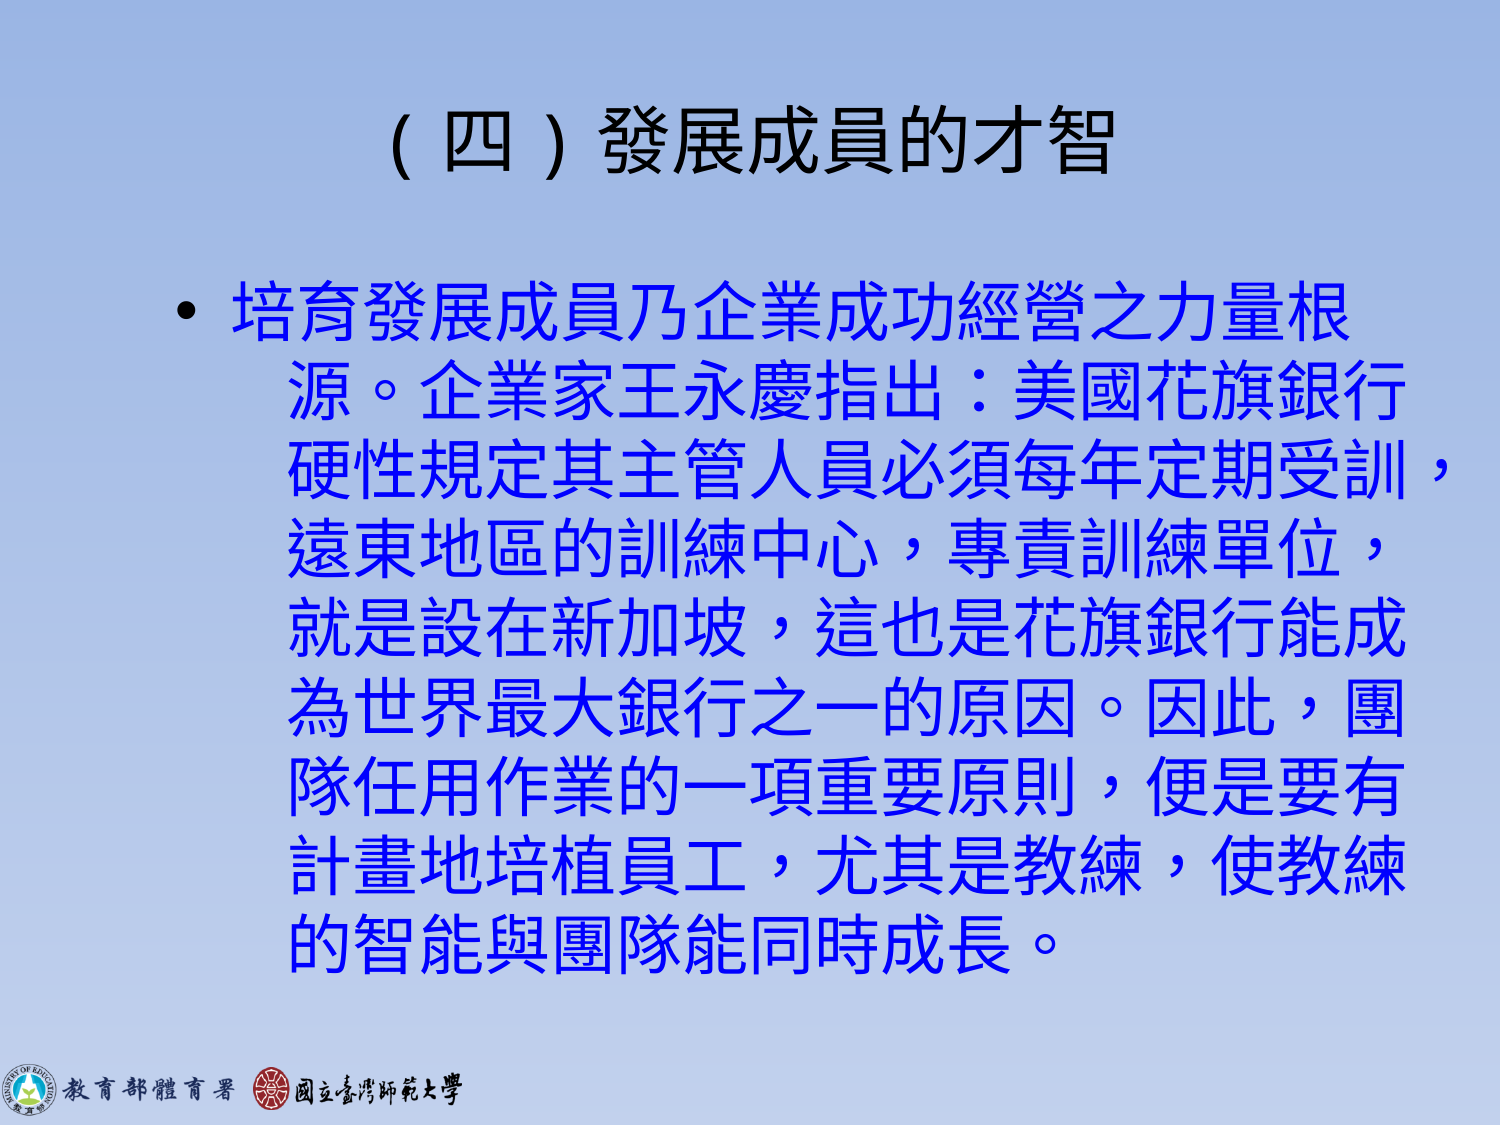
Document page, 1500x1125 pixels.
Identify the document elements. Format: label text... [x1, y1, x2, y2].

list 培育發展成員乃企業成功經營之力量根源。企業家王永慶指出：美國花旗銀行硬性規定其主管人員必須每年定期受訓，遠東地區的訓練中心，專責訓練單位，就是設在新加坡，這也是花旗銀行能成為世界最大銀行之一的原因。因此，團隊任用作業的一項重要原則，便是要有計畫地培植員工，尤其是教練，使教練的智能與團隊能同時成長。 [160, 262, 1426, 1005]
title (四)發展成員的才智 [75, 45, 1426, 233]
